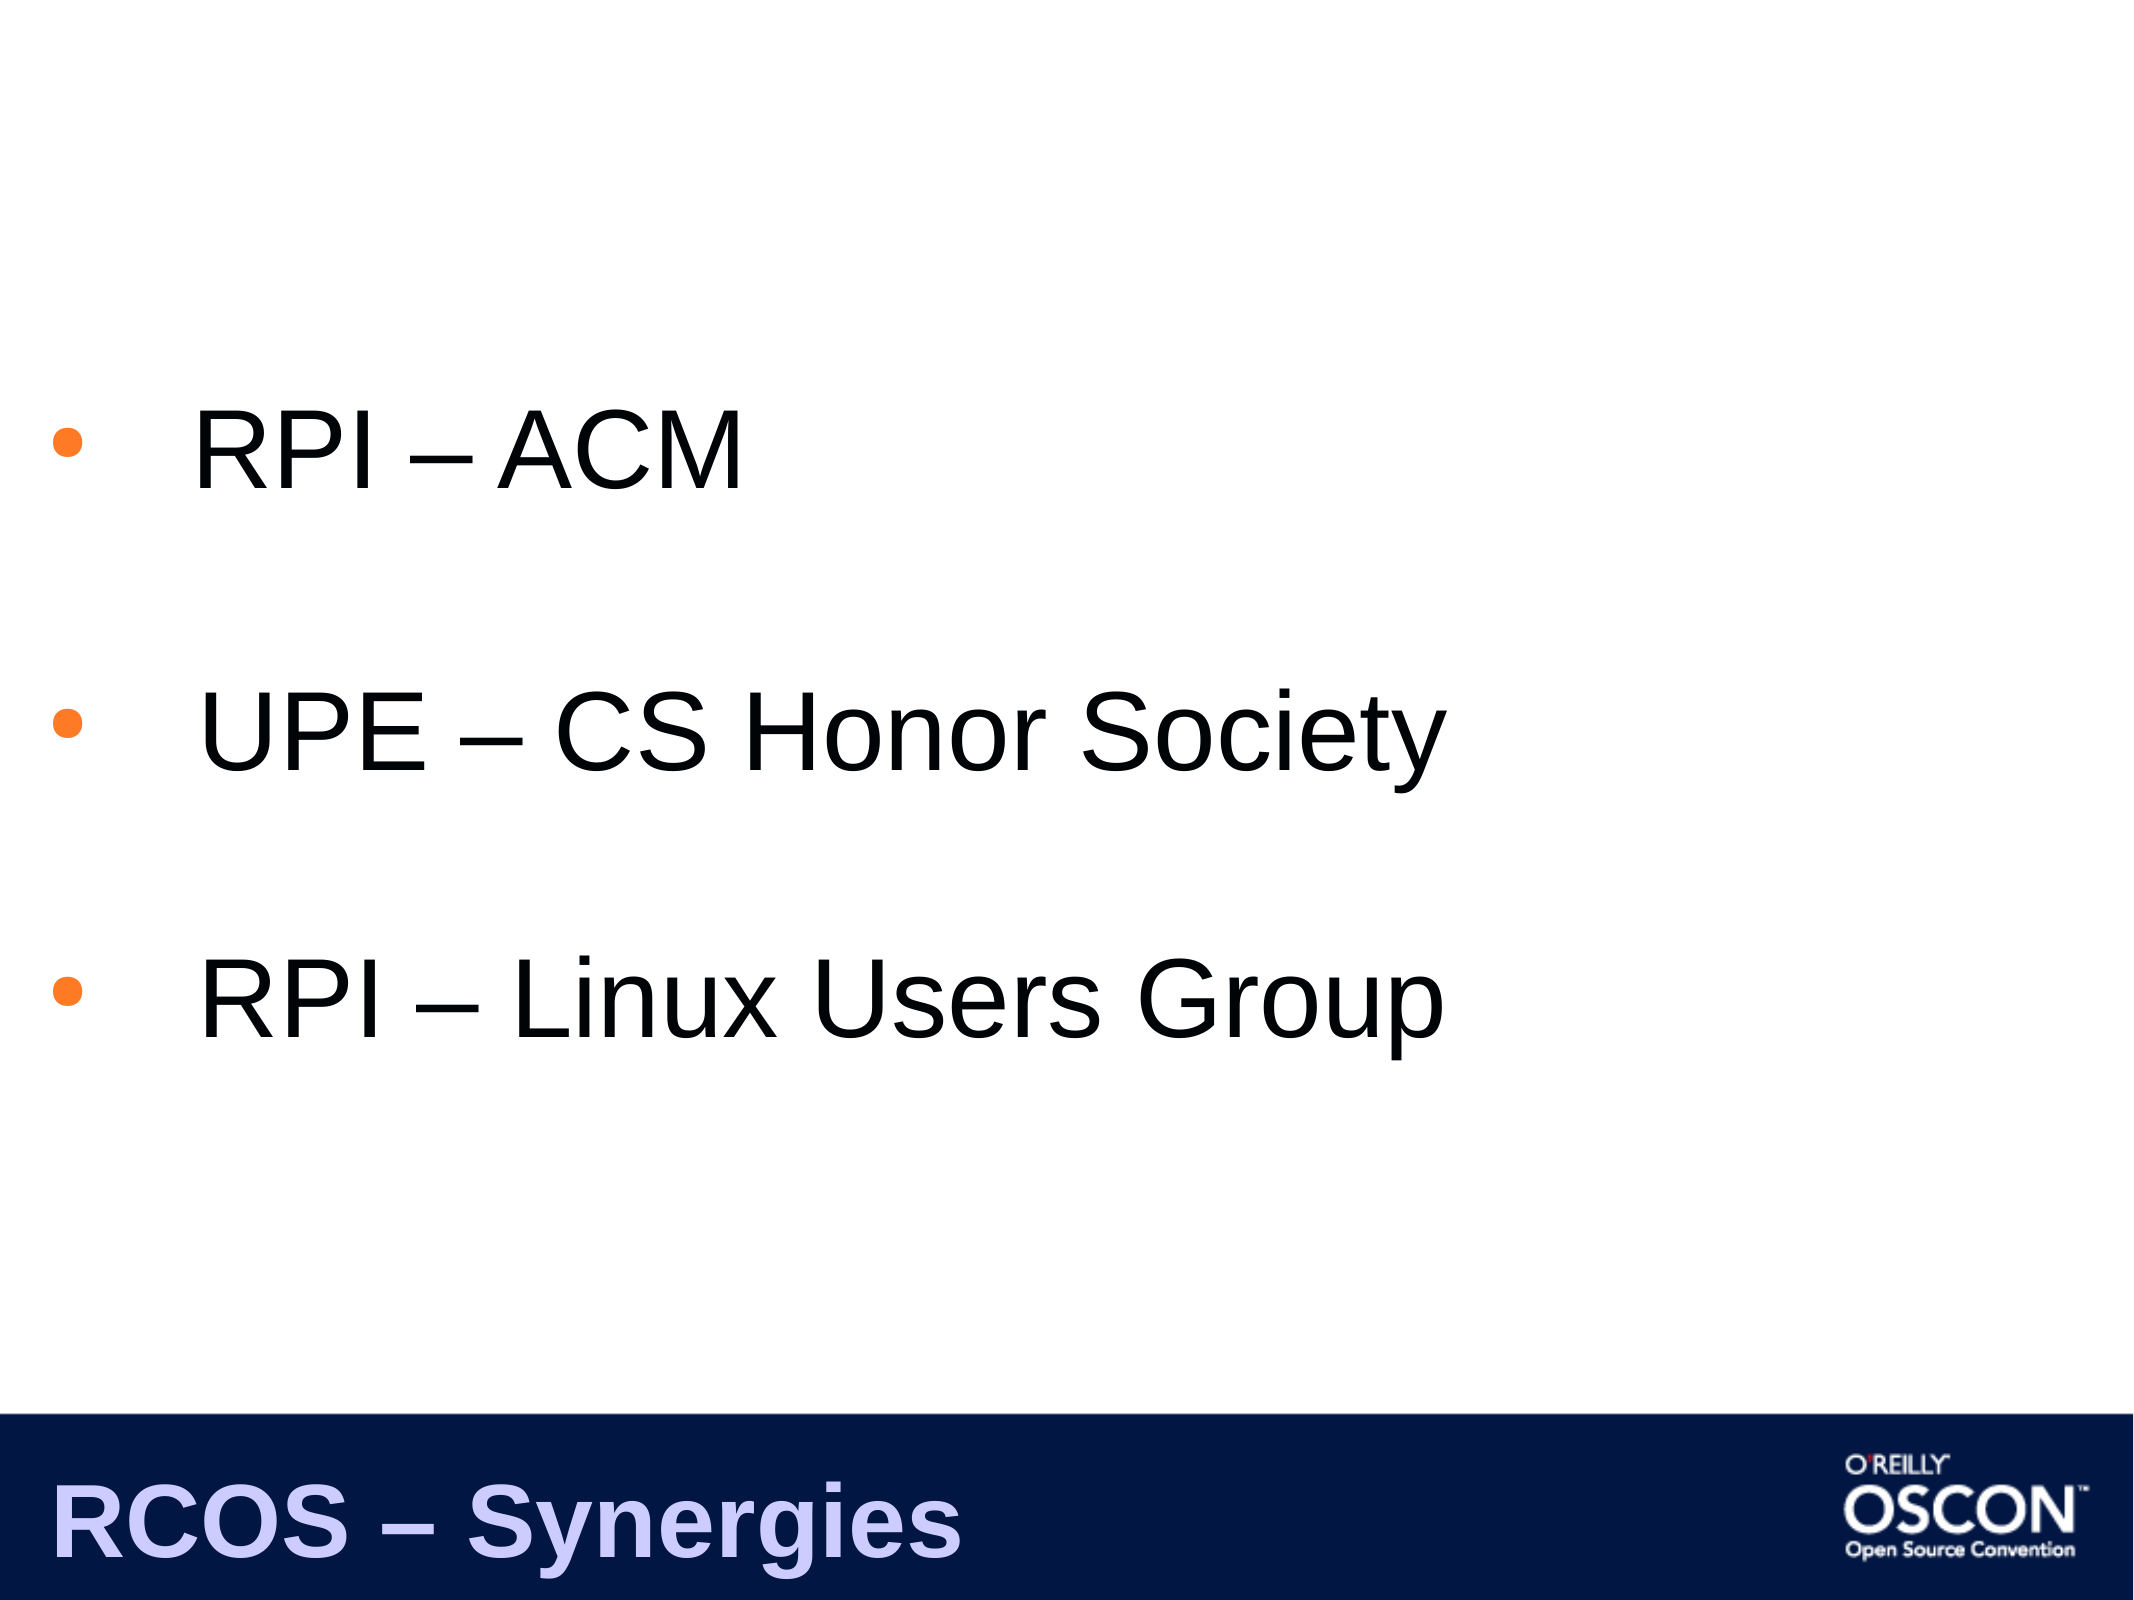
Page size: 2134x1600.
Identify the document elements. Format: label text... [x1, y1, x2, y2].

subtitle RPI – ACM UPE – CS Honor Society RPI – Linux Users Group [41, 113, 2094, 1341]
picture [0, 0, 2134, 1600]
title RCOS – Synergies [41, 1432, 2094, 1600]
